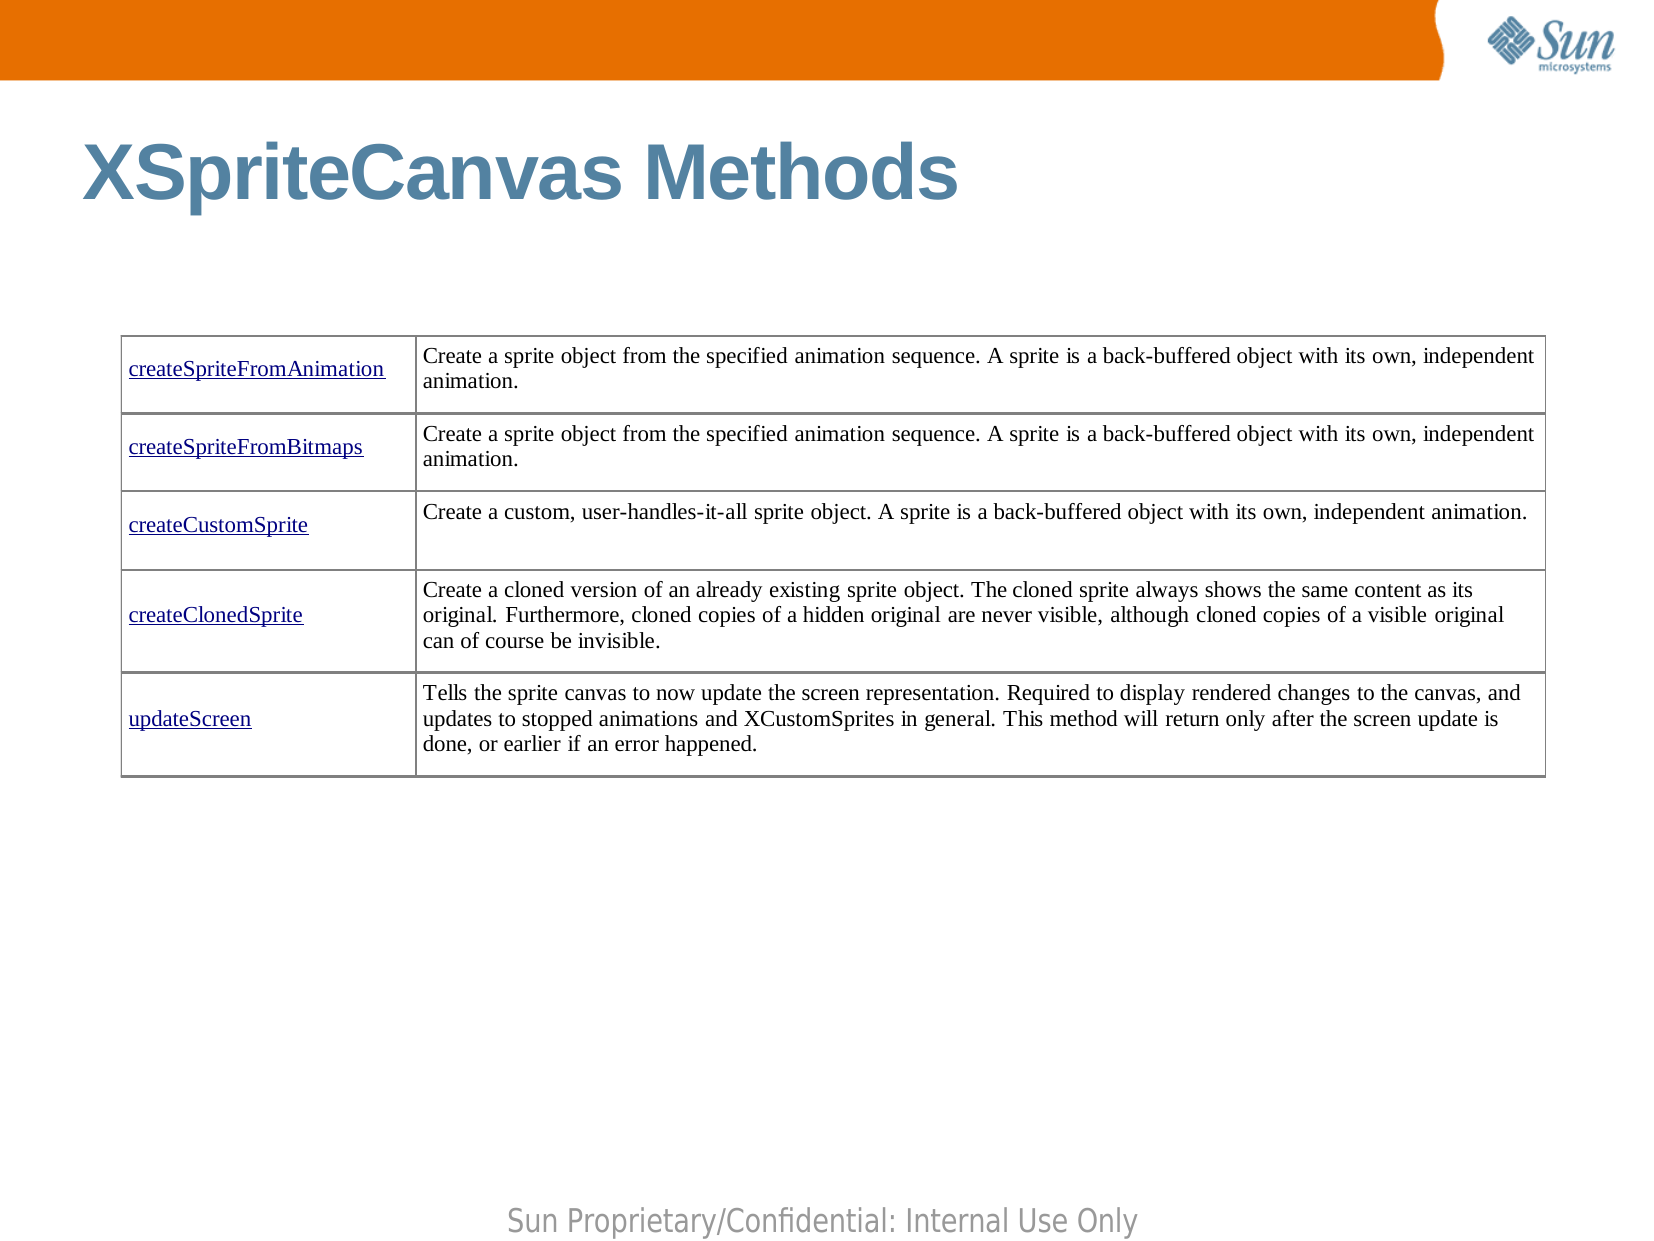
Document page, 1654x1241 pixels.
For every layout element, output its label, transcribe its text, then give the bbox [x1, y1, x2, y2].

picture [0, 0, 1654, 83]
chart [120, 329, 1546, 1146]
title XSpriteCanvas Methods [82, 135, 1585, 251]
